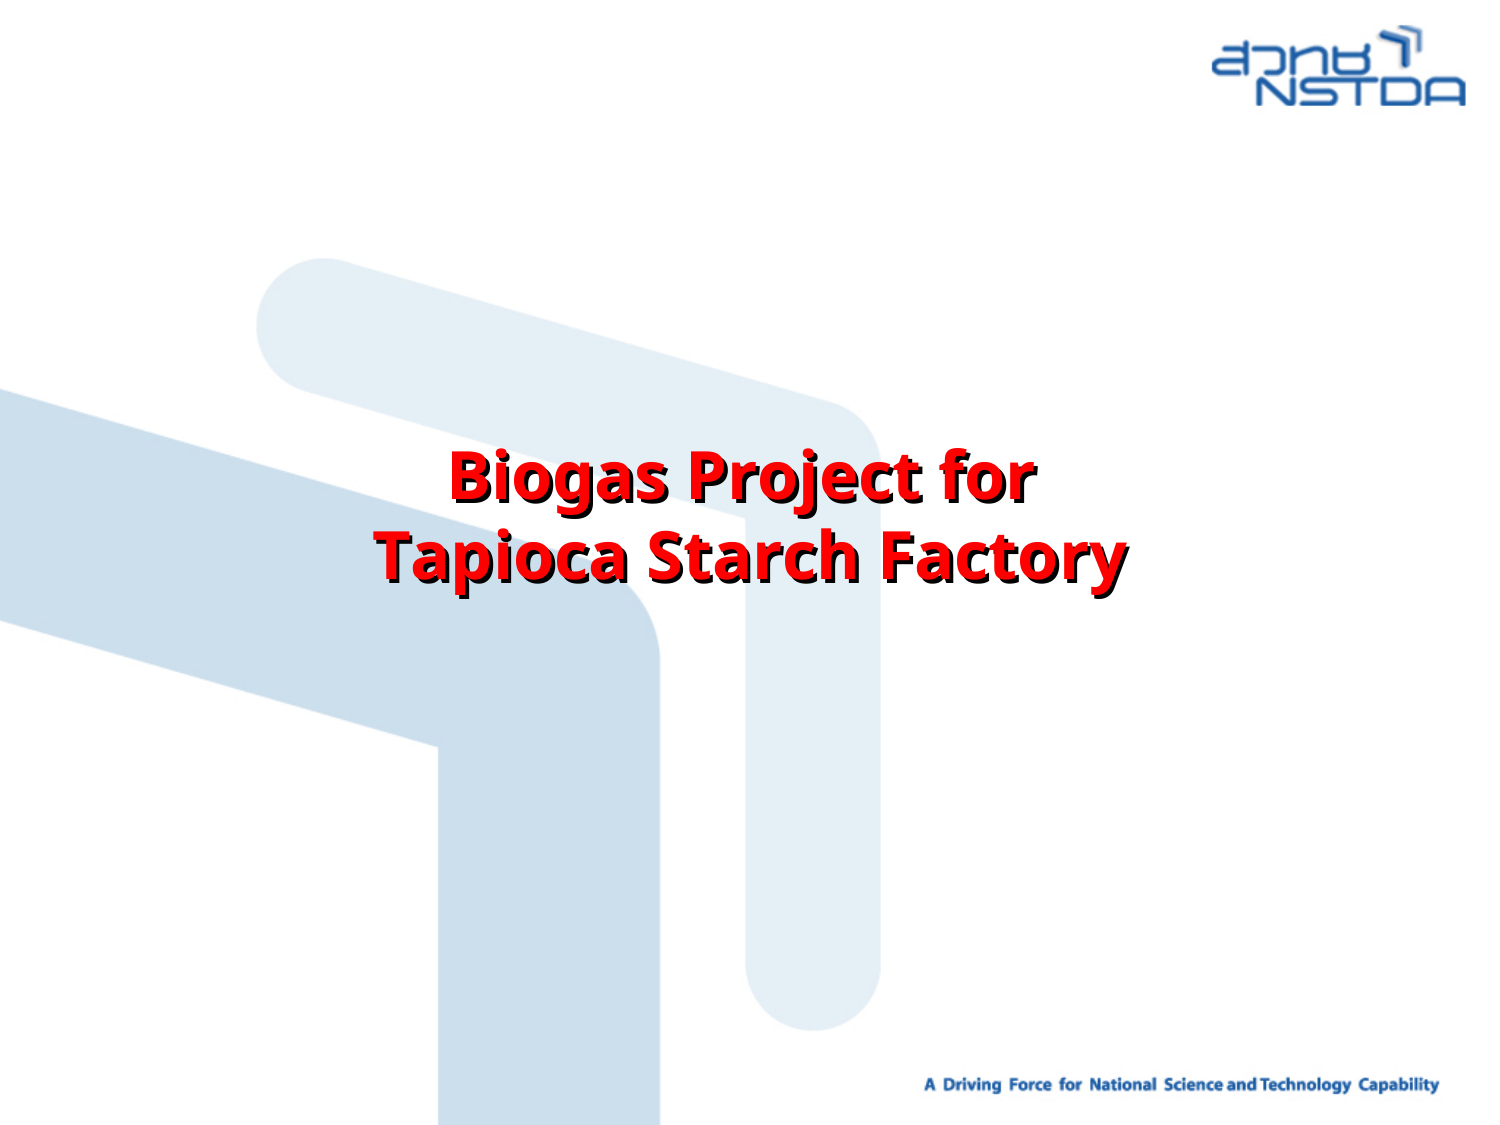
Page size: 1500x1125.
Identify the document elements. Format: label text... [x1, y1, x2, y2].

picture [0, 0, 1500, 1125]
title Biogas Project for Tapioca Starch Factory [224, 345, 1276, 681]
